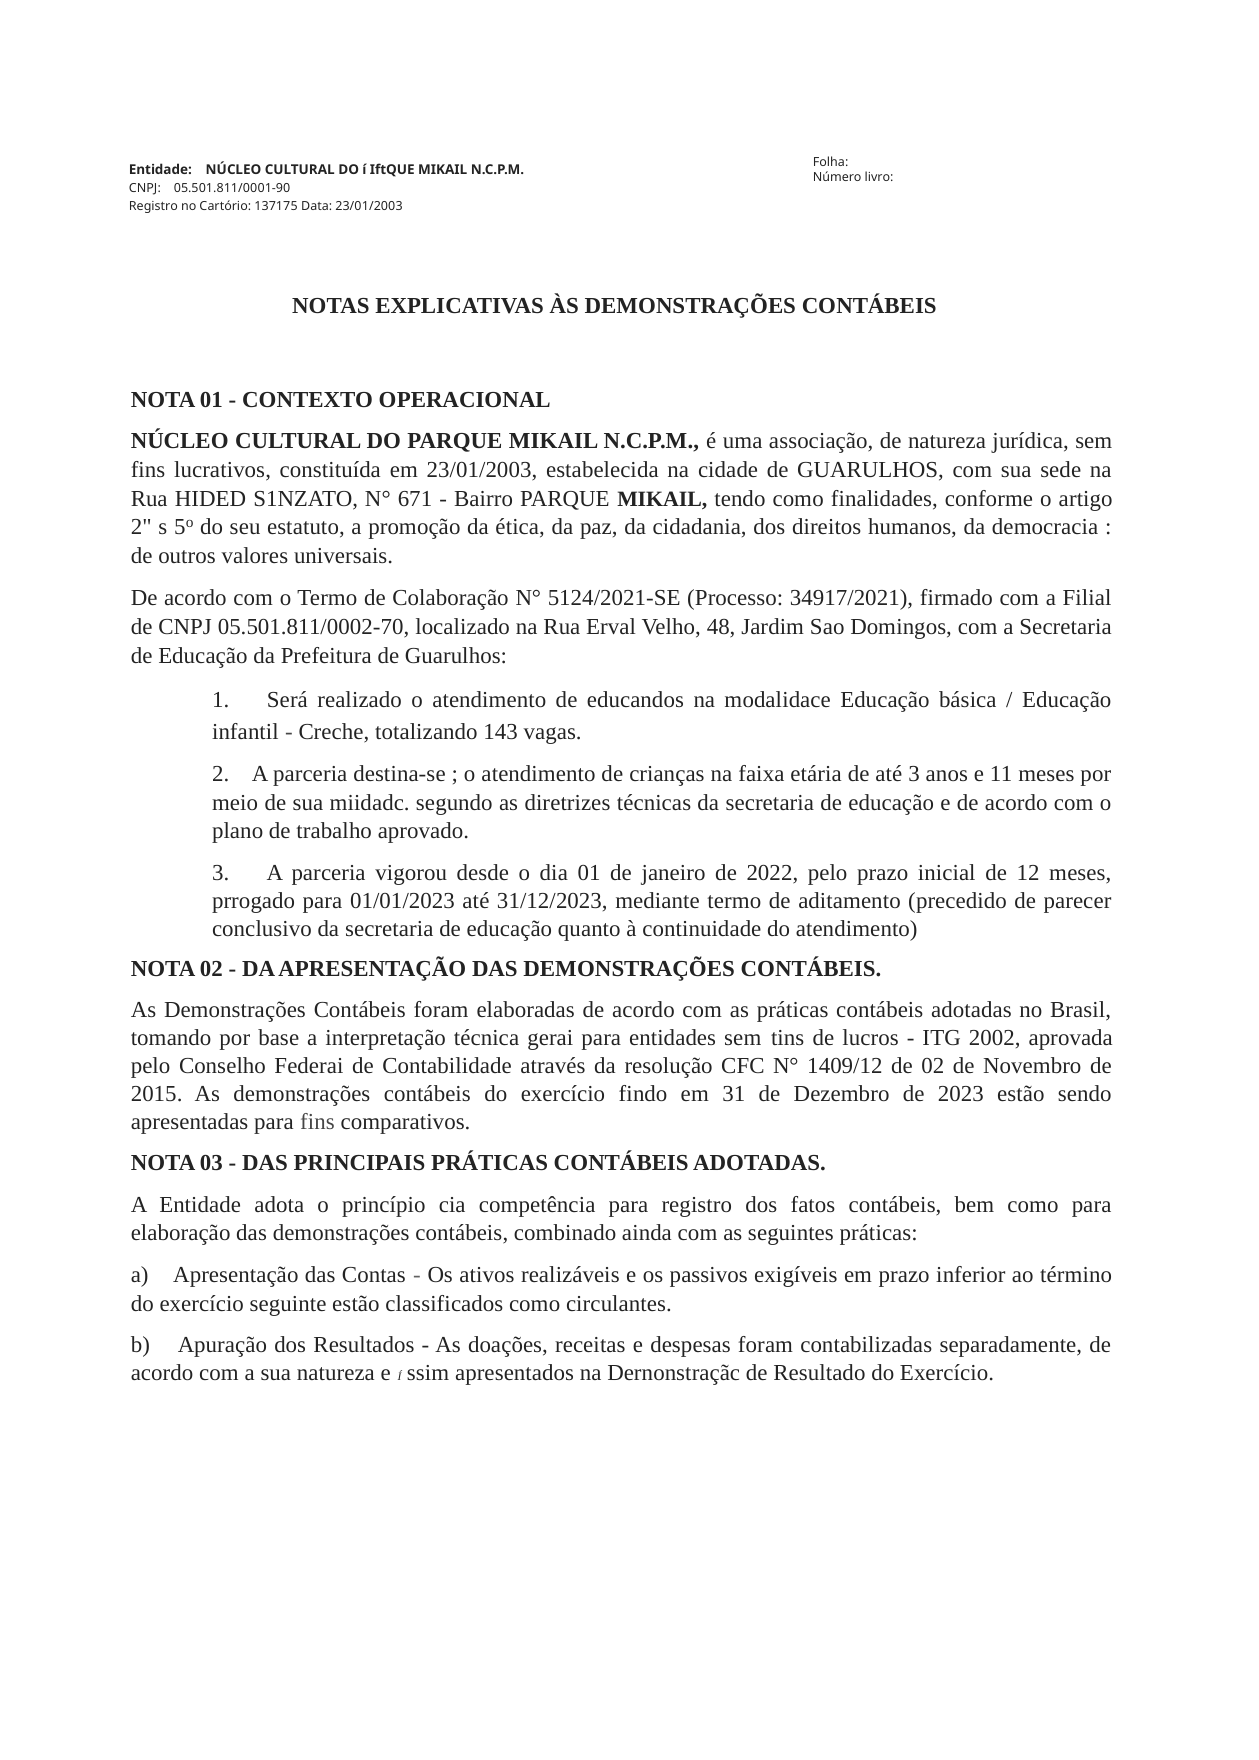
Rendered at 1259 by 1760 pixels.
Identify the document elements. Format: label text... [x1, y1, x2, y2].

text_box Folha: Número livro: [813, 153, 900, 188]
text_box NOTA 01 - CONTEXTO OPERACIONAL NÚCLEO CULTURAL DO PARQUE MIKAIL N.C.P.M., é uma associação, de natureza jurídica, sem fins lucrativos, constituída em 23/01/2003, estabelecida na cidade de GUARULHOS, com sua sede na Rua HIDED S1NZATO, N° 671 - Bairro PARQUE MIKAIL, tendo como finalidades, conforme o artigo 2" s 5o do seu estatuto, a promoção da ética, da paz, da cidadania, dos direitos humanos, da democracia : de outros valores universais. De acordo com o Termo de Colaboração N° 5124/2021-SE (Processo: 34917/2021), firmado com a Filial de CNPJ 05.501.811/0002-70, localizado na Rua Erval Velho, 48, Jardim Sao Domingos, com a Secretaria de Educação da Prefeitura de Guarulhos: 1. Será realizado o atendimento de educandos na modalidace Educação básica / Educação infantil - Creche, totalizando 143 vagas. 2. A parceria destina-se ; o atendimento de crianças na faixa etária de até 3 anos e 11 meses por meio de sua miidadc. segundo as diretrizes técnicas da secretaria de educação e de acordo com o plano de trabalho aprovado. 3. A parceria vigorou desde o dia 01 de janeiro de 2022, pelo prazo inicial de 12 meses, prrogado para 01/01/2023 até 31/12/2023, mediante termo de aditamento (precedido de parecer conclusivo da secretaria de educação quanto à continuidade do atendimento) NOTA 02 - DA APRESENTAÇÃO DAS DEMONSTRAÇÕES CONTÁBEIS. As Demonstrações Contábeis foram elaboradas de acordo com as práticas contábeis adotadas no Brasil, tomando por base a interpretação técnica gerai para entidades sem tins de lucros - ITG 2002, aprovada pelo Conselho Federai de Contabilidade através da resolução CFC N° 1409/12 de 02 de Novembro de 2015. As demonstrações contábeis do exercício findo em 31 de Dezembro de 2023 estão sendo apresentadas para fins comparativos. NOTA 03 - DAS PRINCIPAIS PRÁTICAS CONTÁBEIS ADOTADAS. A Entidade adota o princípio cia competência para registro dos fatos contábeis, bem como para elaboração das demonstrações contábeis, combinado ainda com as seguintes práticas: a) Apresentação das Contas - Os ativos realizáveis e os passivos exigíveis em prazo inferior ao término do exercício seguinte estão classificados como circulantes. b) Apuração dos Resultados - As doações, receitas e despesas foram contabilizadas separadamente, de acordo com a sua natureza e í ssim apresentados na Dernonstraçãc de Resultado do Exercício. [131, 385, 1113, 1516]
text_box Entidade: NÚCLEO CULTURAL DO í IftQUE MIKAIL N.C.P.M. CNPJ: 05.501.811/0001-90 Registro no Cartório: 137175 Data: 23/01/2003 [129, 159, 614, 220]
text_box NOTAS EXPLICATIVAS ÀS DEMONSTRAÇÕES CONTÁBEIS [275, 291, 954, 329]
